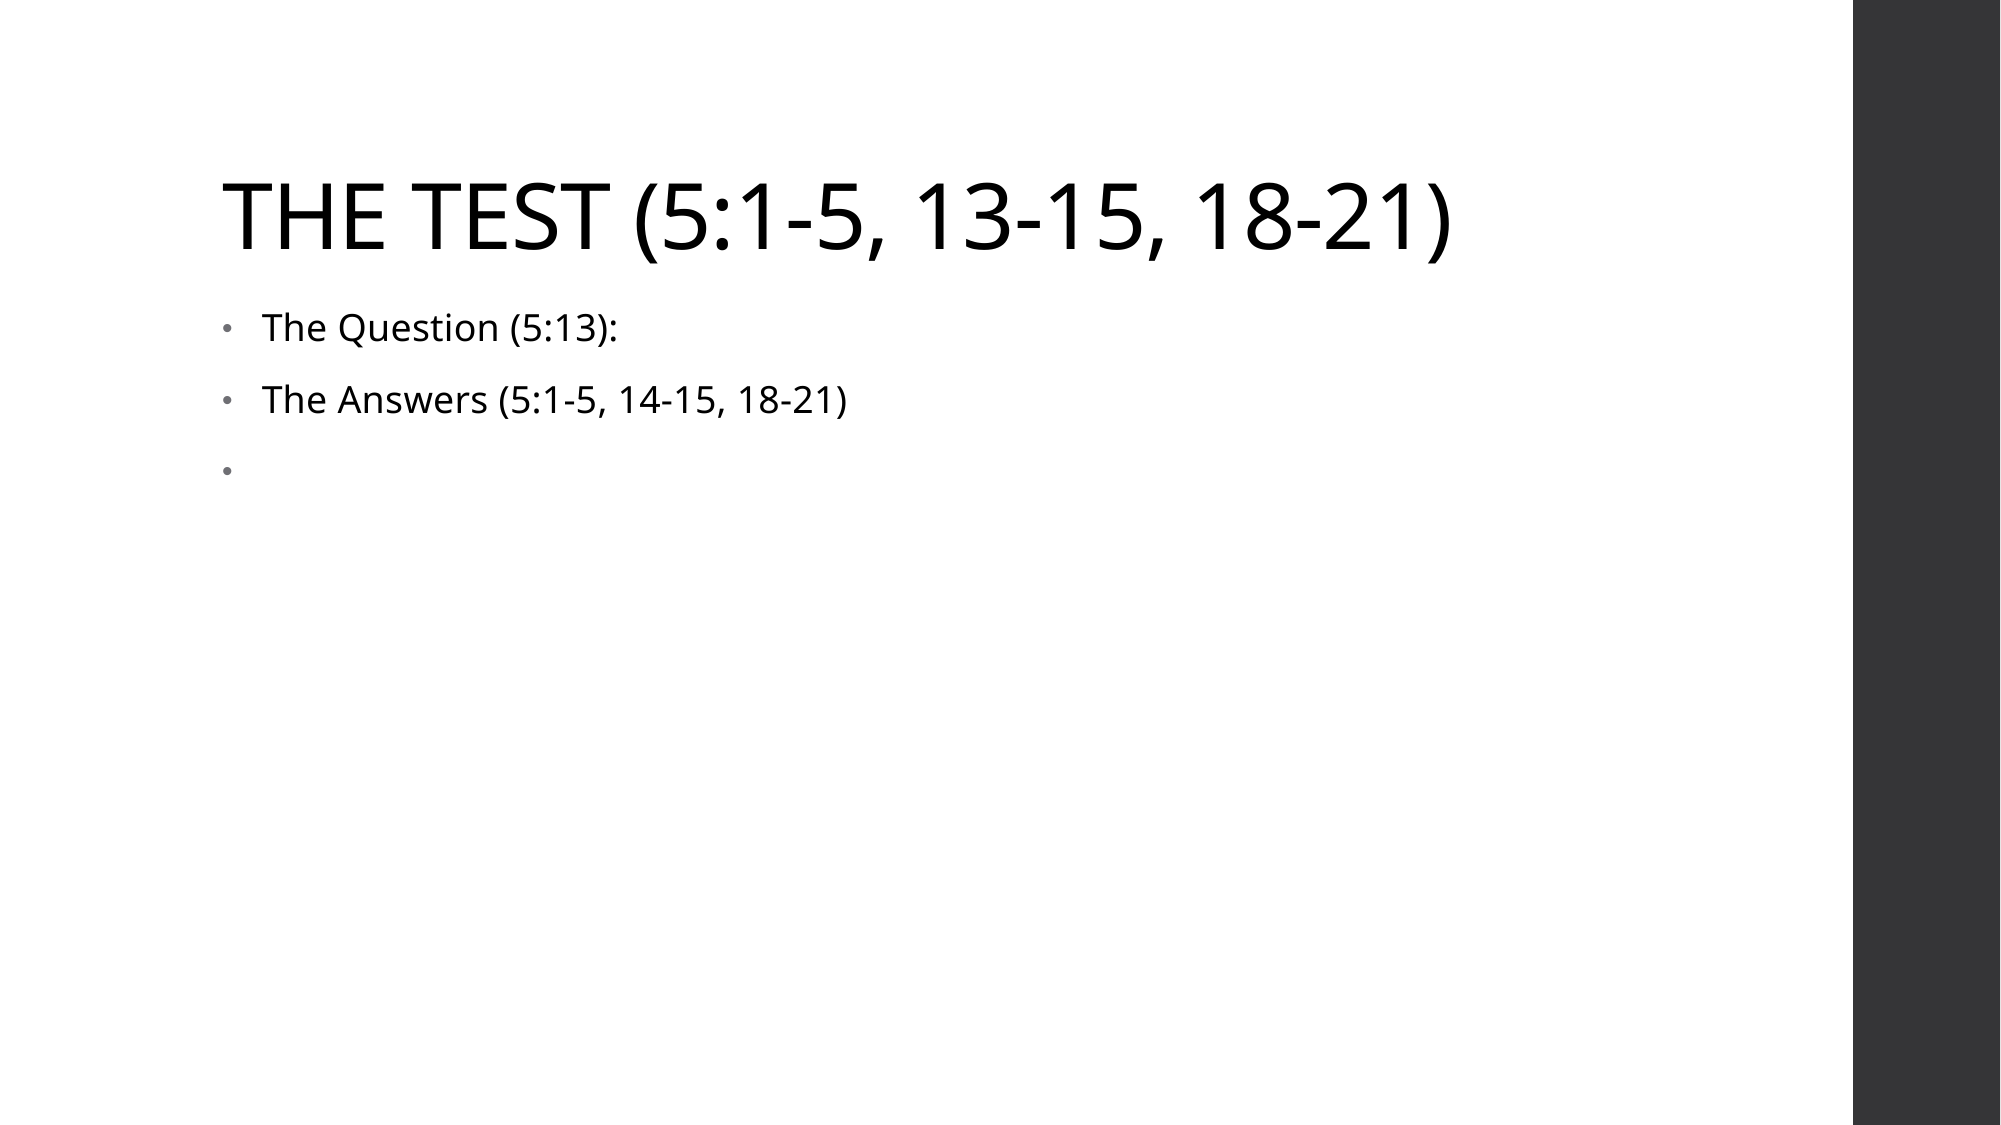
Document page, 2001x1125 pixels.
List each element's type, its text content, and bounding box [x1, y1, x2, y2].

list The Question (5:13): The Answers (5:1-5, 14-15, 18-21) [206, 299, 1617, 1014]
title THE TEST (5:1-5, 13-15, 18-21) [206, 60, 1797, 278]
